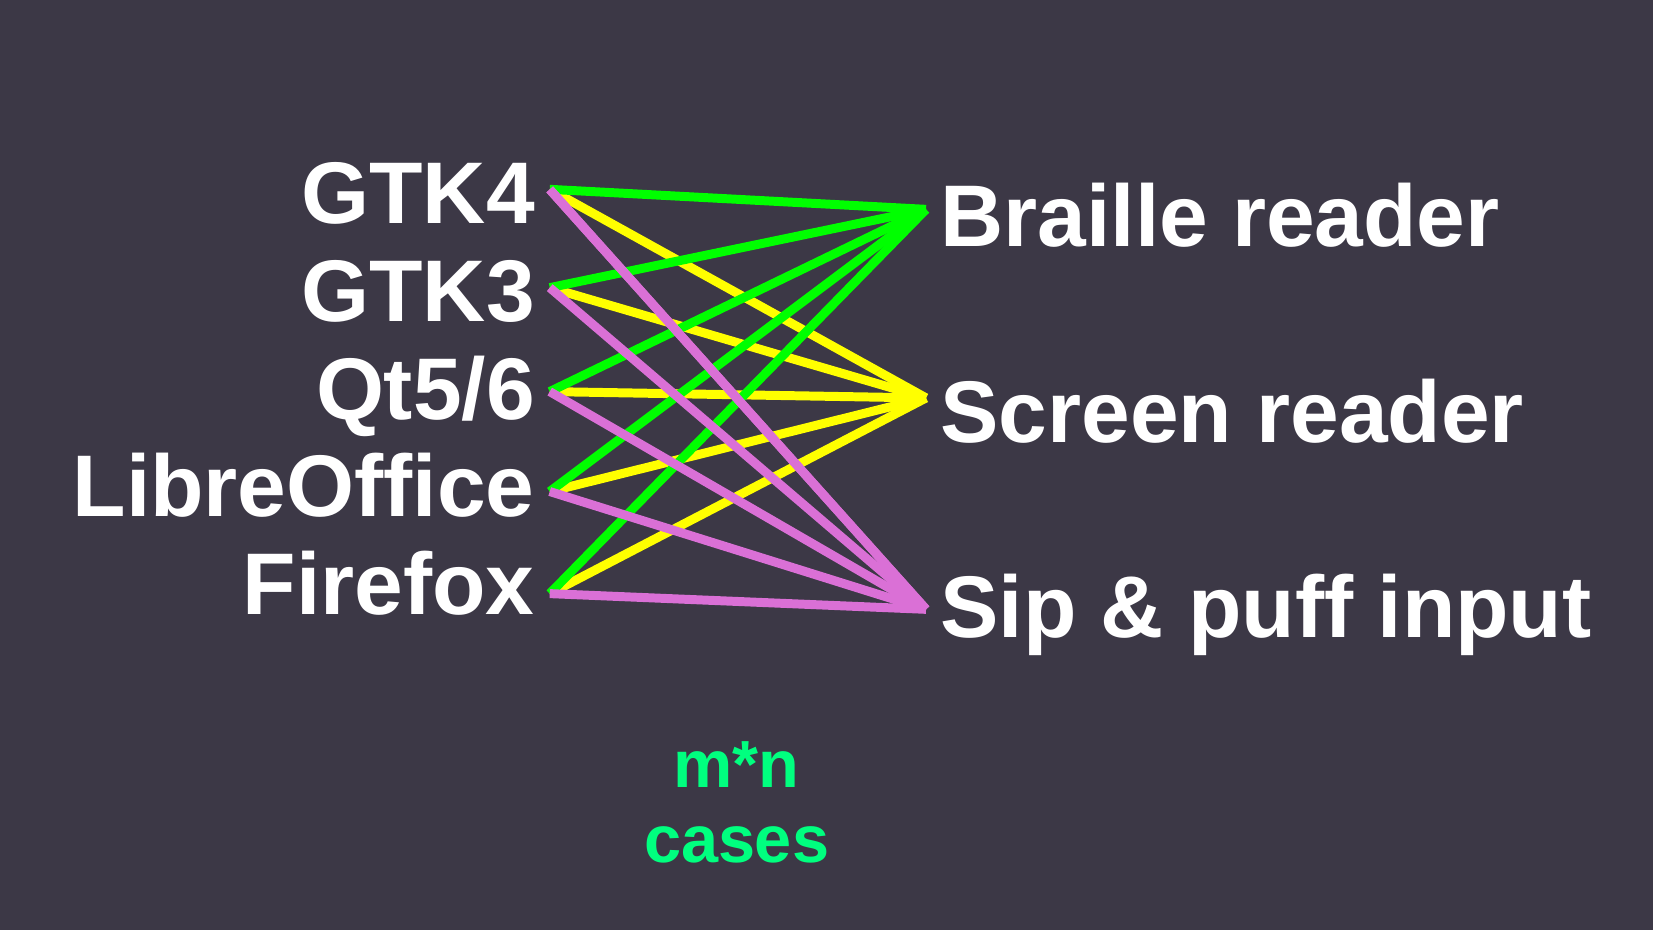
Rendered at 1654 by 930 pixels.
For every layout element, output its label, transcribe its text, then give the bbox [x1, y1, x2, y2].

text_box GTK4 GTK3 Qt5/6 LibreOffice Firefox [23, 137, 550, 641]
text_box Braille reader Screen reader Sip & puff input [925, 160, 1641, 664]
text_box m*n cases [580, 719, 894, 888]
